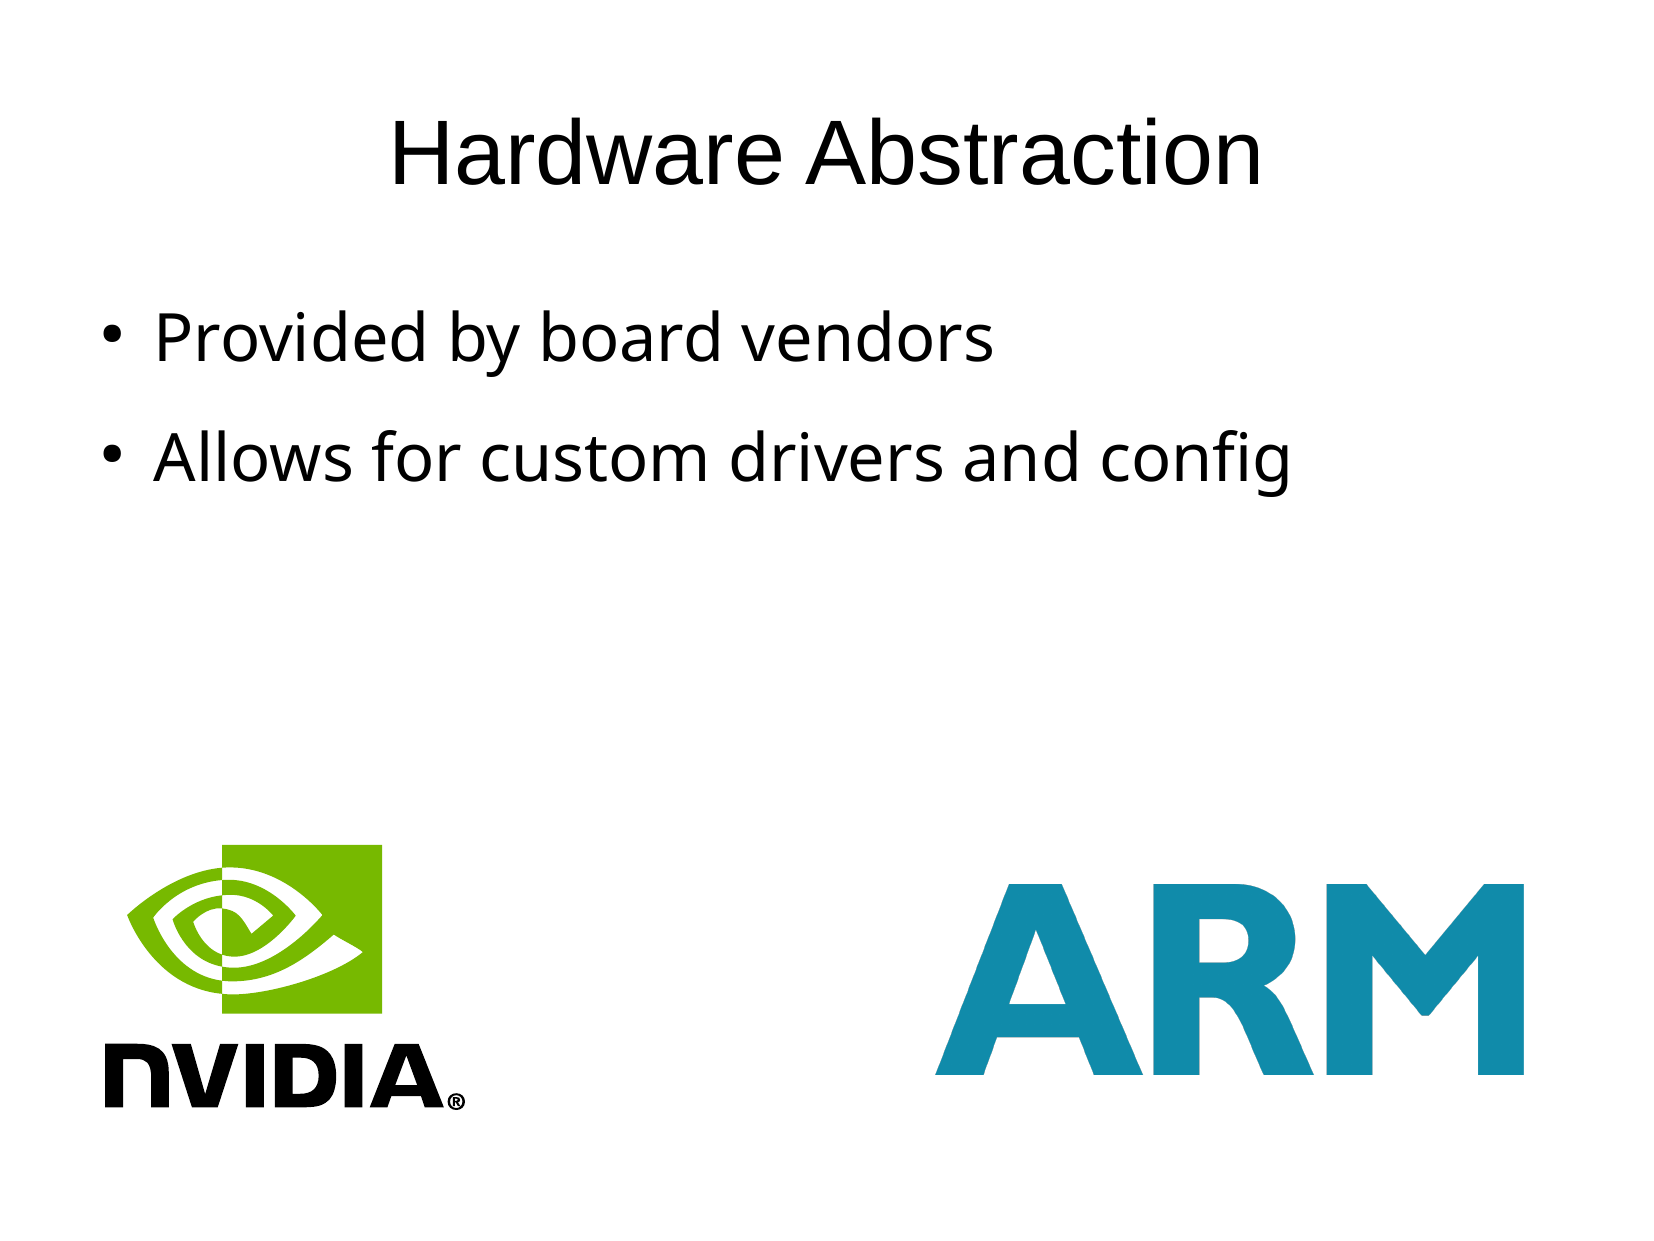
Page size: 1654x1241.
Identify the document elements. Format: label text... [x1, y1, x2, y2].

picture [105, 844, 466, 1111]
title Hardware Abstraction [82, 49, 1571, 257]
picture [935, 884, 1576, 1075]
list Provided by board vendors Allows for custom drivers and config [82, 290, 1571, 1010]
